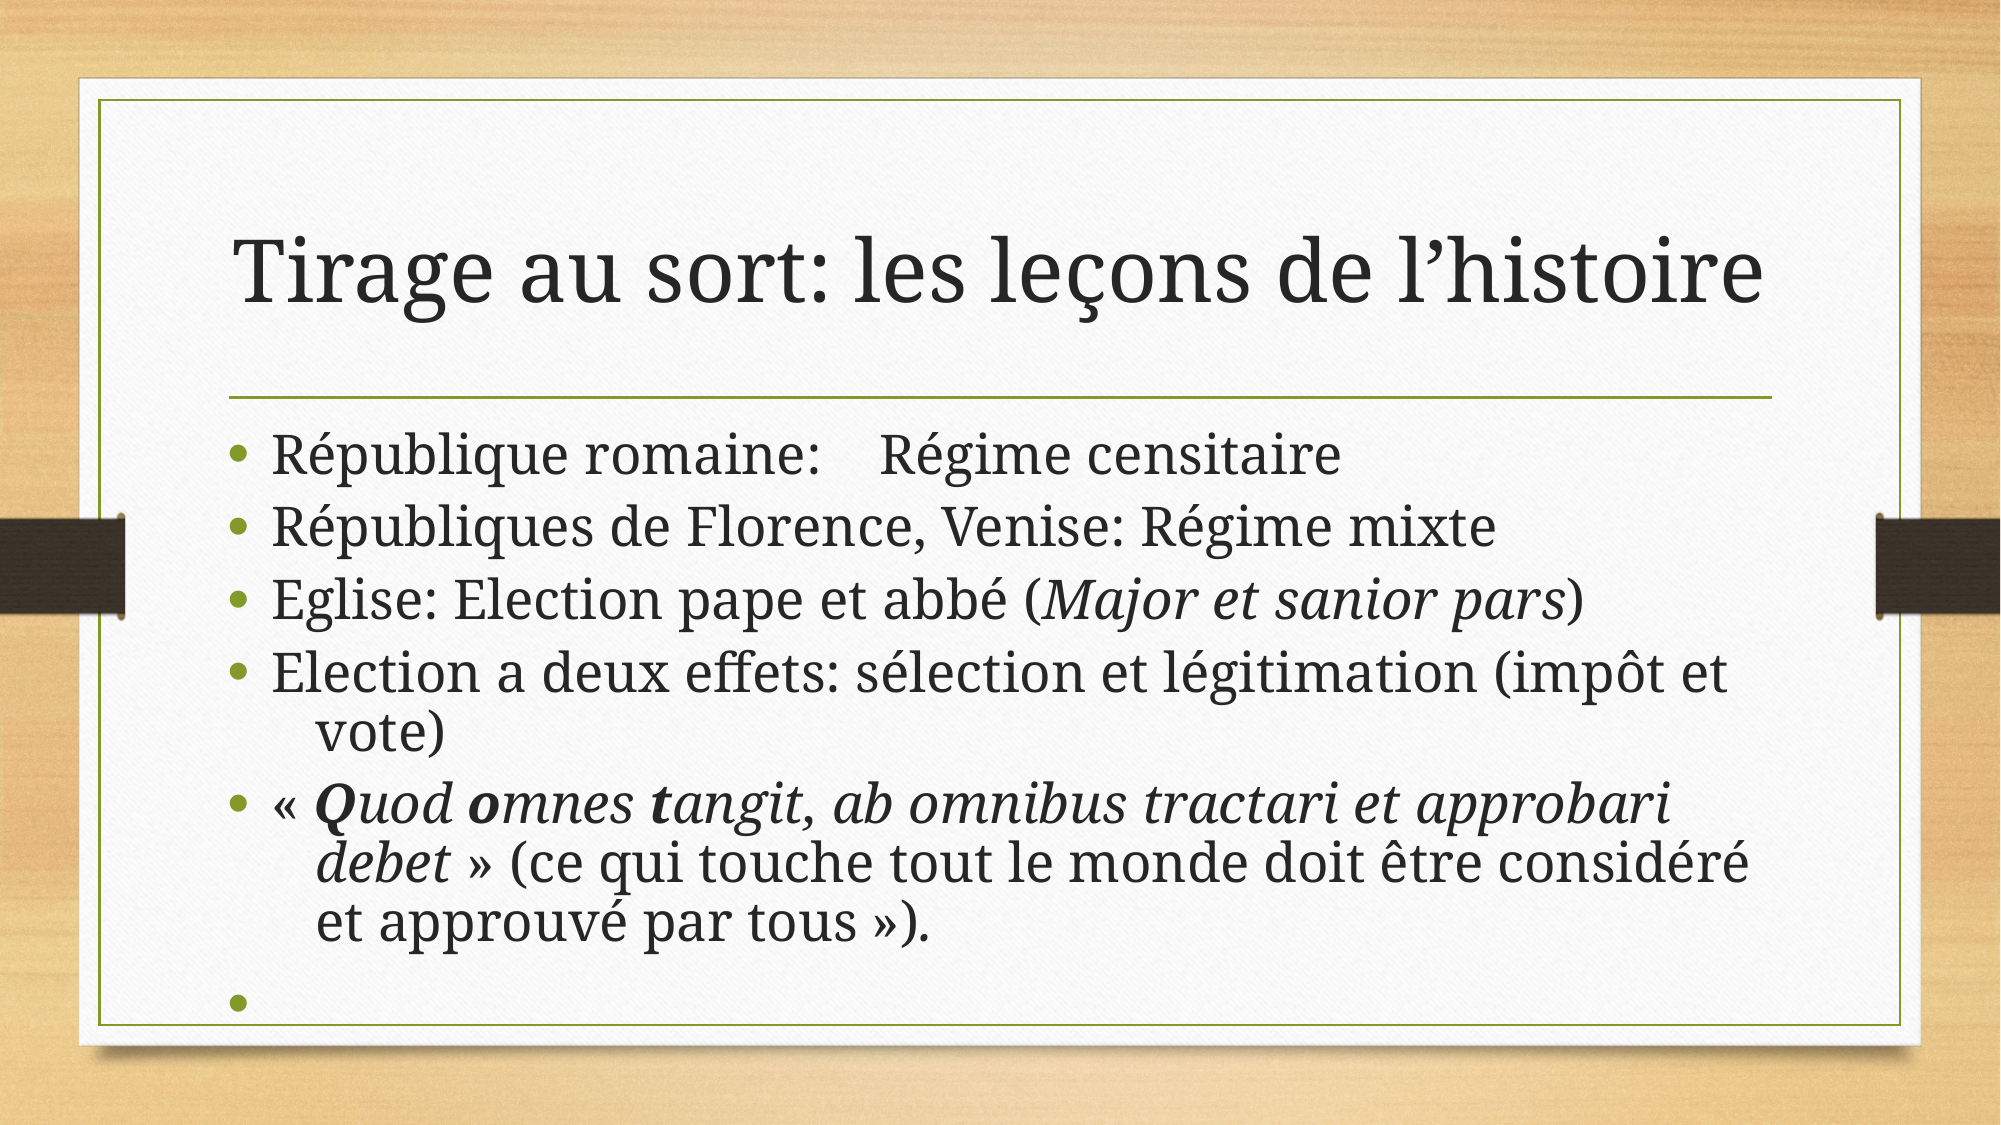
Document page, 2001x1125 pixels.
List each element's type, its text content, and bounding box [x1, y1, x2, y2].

title Tirage au sort: les leçons de l’histoire [212, 161, 1788, 376]
list République romaine: Régime censitaire Républiques de Florence, Venise: Régime mixte Eglise: Election pape et abbé (Major et sanior pars) Election a deux effets: sélection et légitimation (impôt et vote) « Quod omnes tangit, ab omnibus tractari et approbari debet » (ce qui touche tout le monde doit être considéré et approuvé par tous »). [212, 419, 1788, 964]
